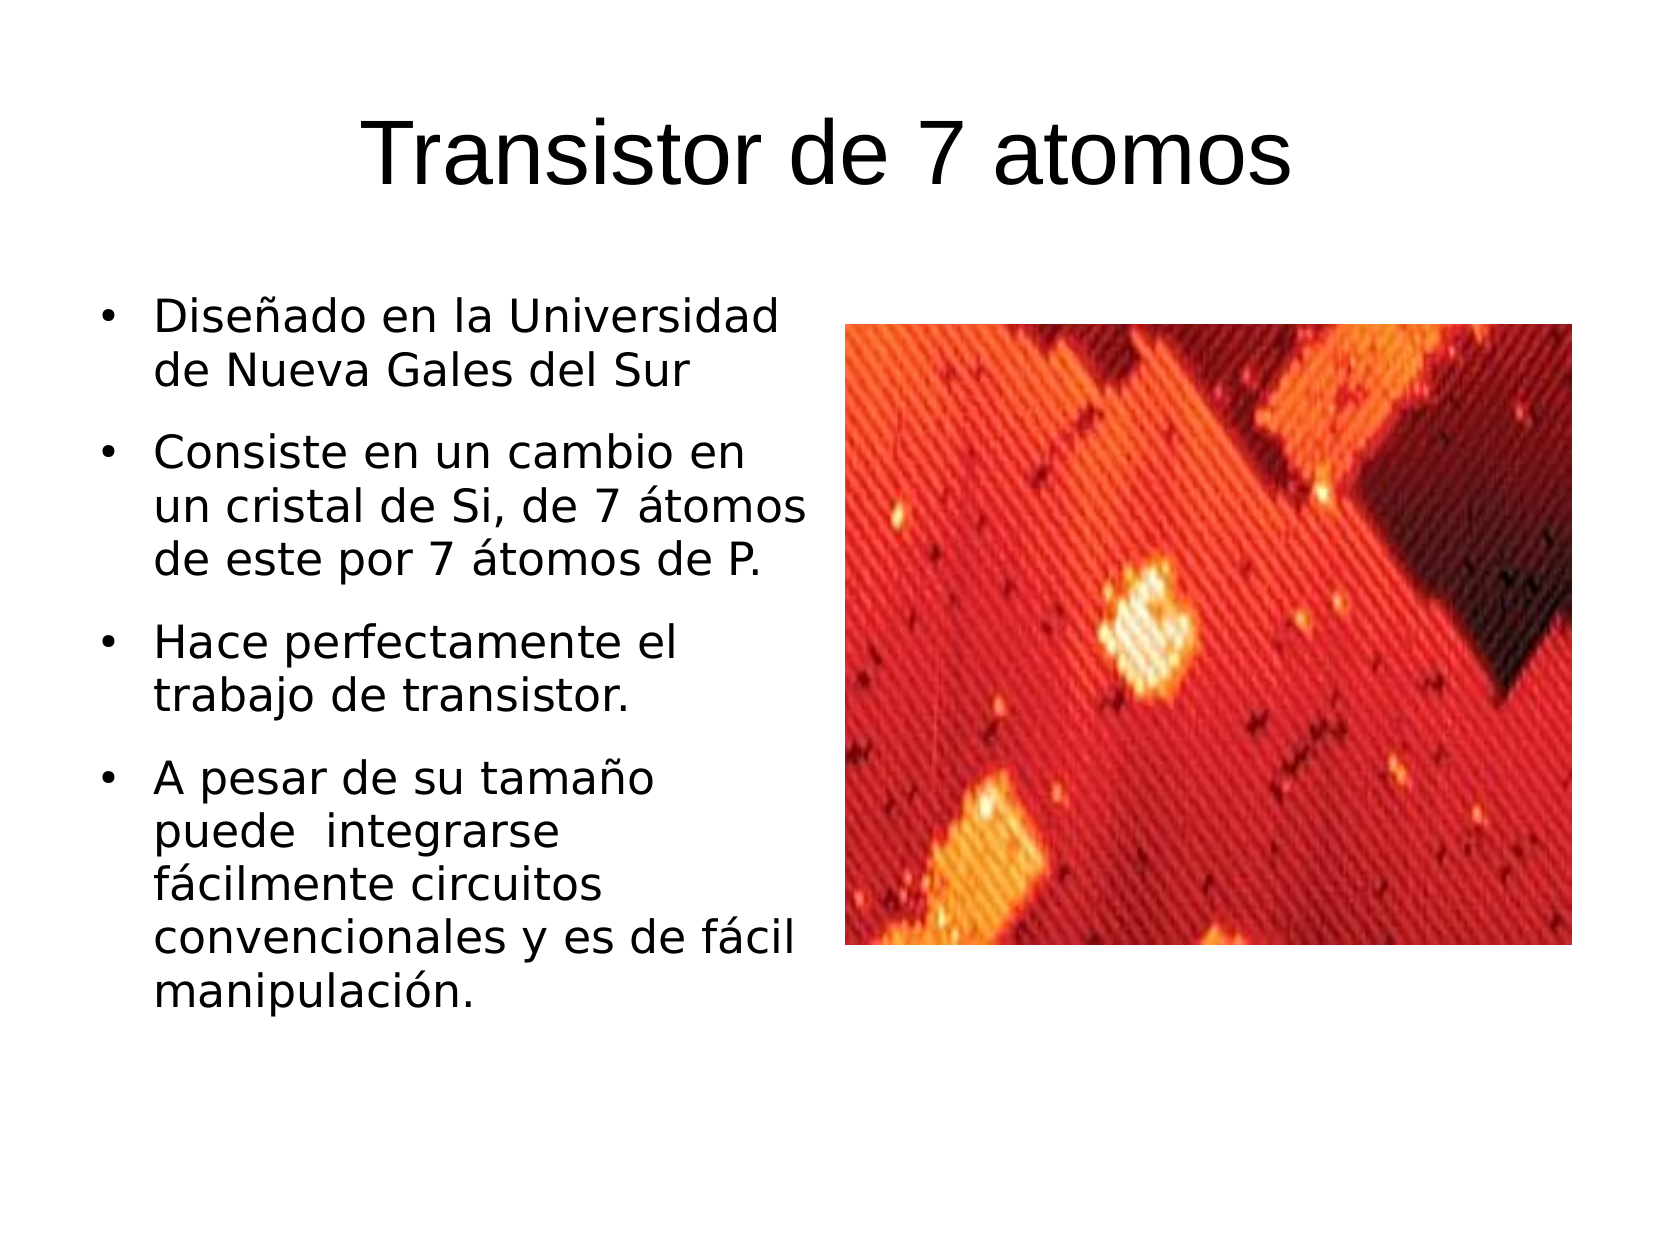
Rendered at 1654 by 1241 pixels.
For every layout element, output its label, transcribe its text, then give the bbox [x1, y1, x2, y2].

list Diseñado en la Universidad de Nueva Gales del Sur Consiste en un cambio en un cristal de Si, de 7 átomos de este por 7 átomos de P. Hace perfectamente el trabajo de transistor. A pesar de su tamaño puede integrarse fácilmente circuitos convencionales y es de fácil manipulación. [82, 290, 809, 1109]
picture [845, 324, 1572, 945]
title Transistor de 7 atomos [82, 49, 1571, 257]
